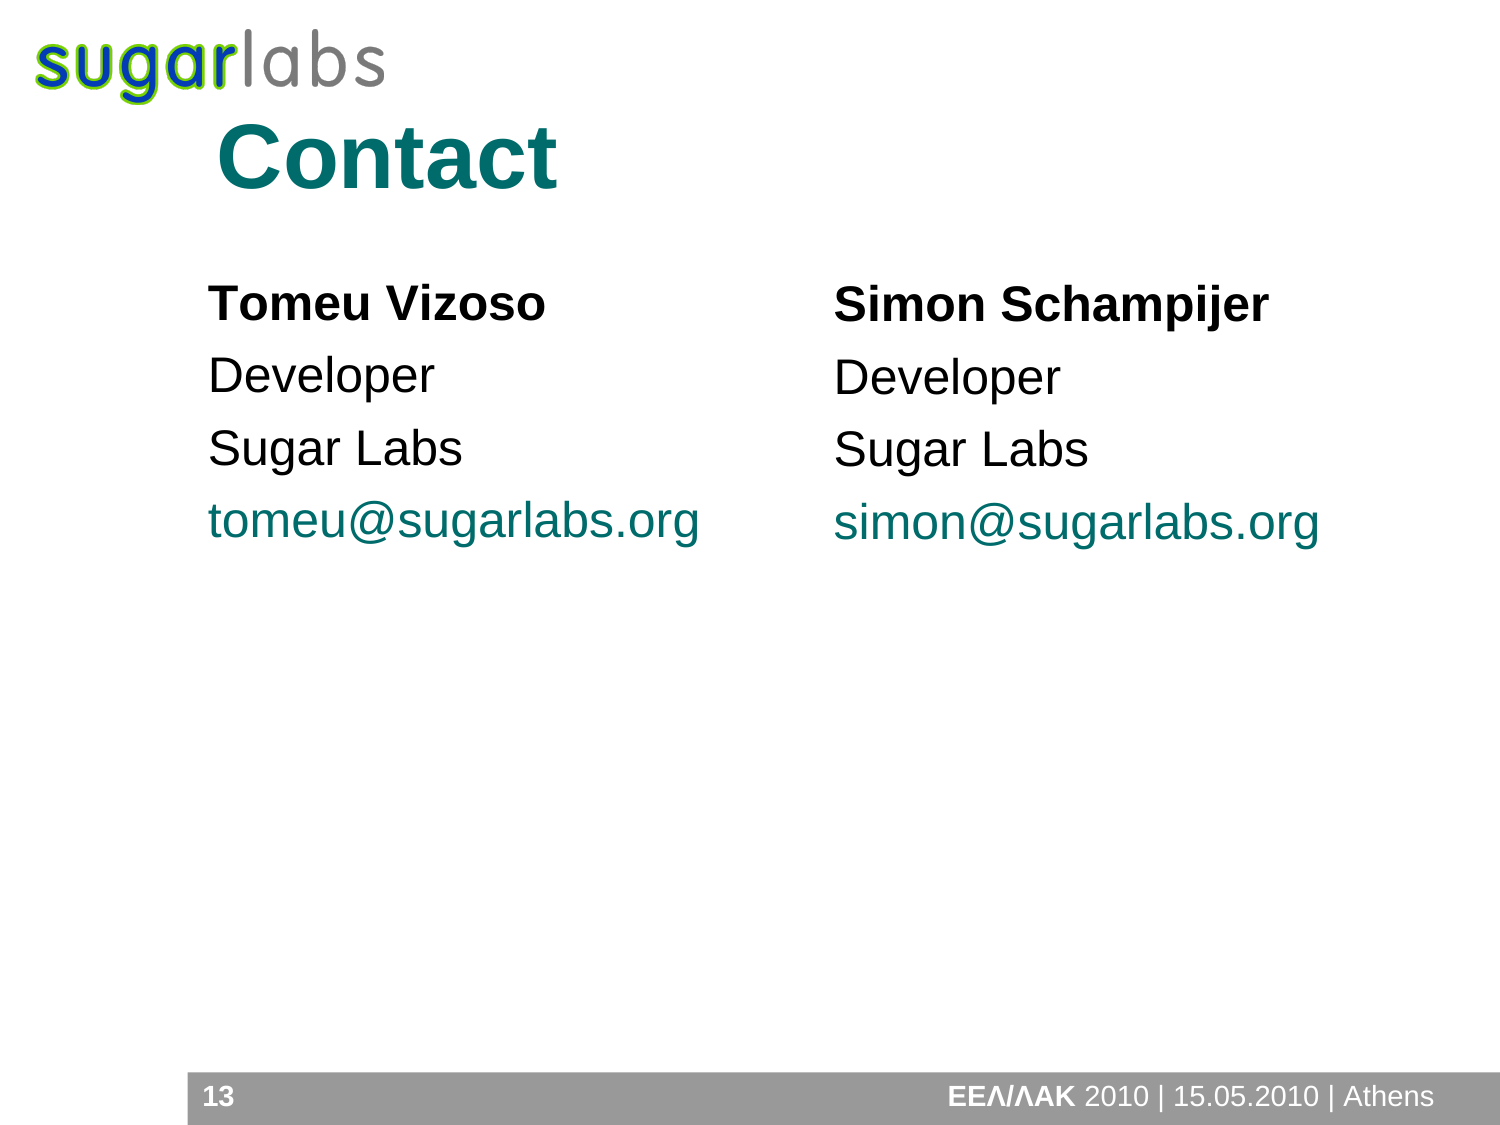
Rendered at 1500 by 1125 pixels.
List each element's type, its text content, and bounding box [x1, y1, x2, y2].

text_box Tomeu Vizoso Developer Sugar Labs tomeu@sugarlabs.org [193, 262, 831, 1005]
picture [35, 29, 384, 105]
text_box Simon Schampijer Developer Sugar Labs simon@sugarlabs.org [819, 264, 1457, 1007]
title Contact [202, 62, 1465, 251]
